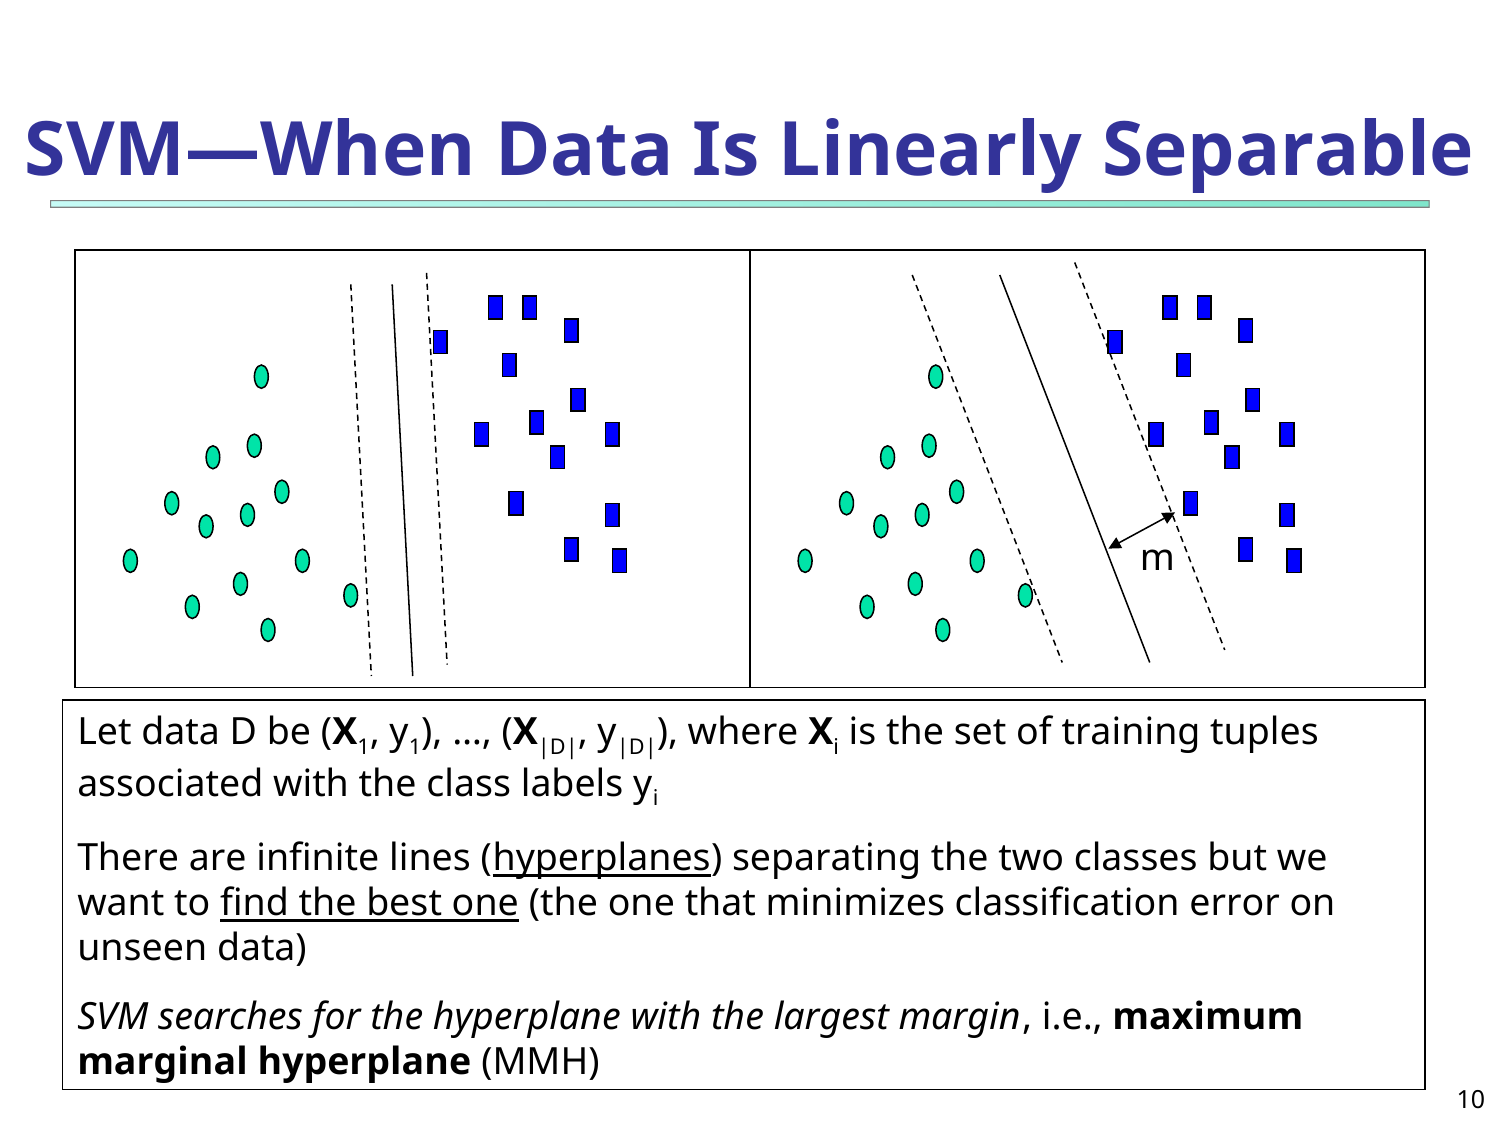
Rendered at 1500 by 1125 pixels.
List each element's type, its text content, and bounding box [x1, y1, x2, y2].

text_box [488, 296, 503, 320]
text_box [509, 491, 523, 515]
text_box [571, 388, 585, 412]
text_box [1280, 422, 1295, 446]
text_box [1238, 319, 1253, 343]
text_box [564, 537, 579, 561]
text_box [1163, 296, 1177, 320]
text_box [564, 319, 579, 343]
text_box [550, 445, 565, 469]
text_box [1176, 353, 1191, 377]
text_box [612, 549, 627, 573]
text_box [1280, 503, 1295, 527]
title SVM—When Data Is Linearly Separable [0, 2, 1500, 198]
text_box [1245, 388, 1260, 412]
text_box [1204, 411, 1219, 435]
text_box [502, 353, 517, 377]
text_box <number> [1187, 1062, 1500, 1125]
text_box m [1125, 524, 1213, 586]
text_box [605, 422, 620, 446]
text_box [1149, 422, 1164, 446]
text_box Let data D be (X1, y1), …, (X|D|, y|D|), where Xi is the set of training tuples associated with the class labels yi There are infinite lines (hyperplanes) separating the two classes but we want to find the best one (the one that minimizes classification error on unseen data) SVM searches for the hyperplane with the largest margin, i.e., maximum marginal hyperplane (MMH) [62, 699, 1426, 1090]
text_box [1108, 330, 1122, 354]
text_box [433, 330, 448, 354]
text_box [1197, 296, 1212, 320]
text_box [522, 296, 537, 320]
text_box [1224, 445, 1239, 469]
text_box [474, 422, 489, 446]
text_box [529, 411, 544, 435]
text_box [1238, 537, 1253, 561]
text_box [605, 503, 620, 527]
text_box [1183, 491, 1198, 515]
text_box [1286, 549, 1301, 573]
